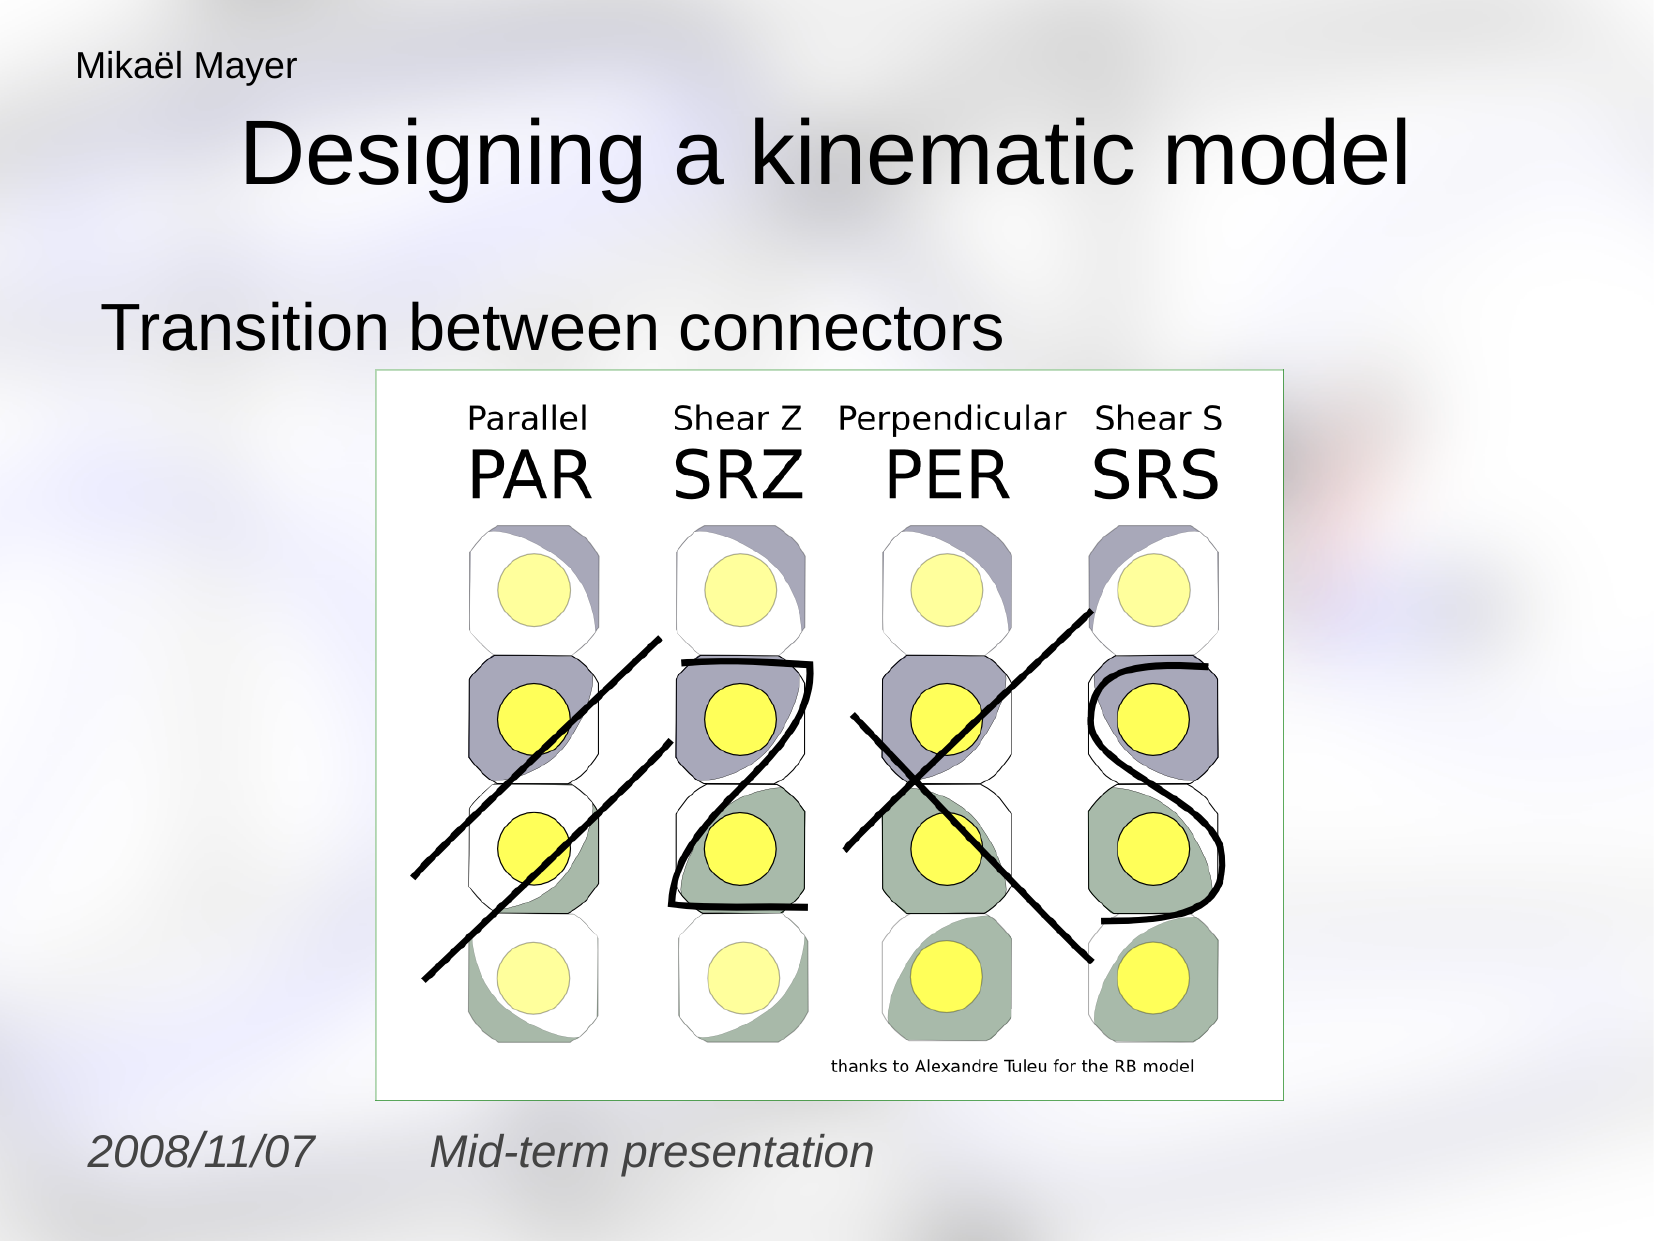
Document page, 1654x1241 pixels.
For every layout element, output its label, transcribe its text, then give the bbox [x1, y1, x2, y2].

picture [0, 0, 1654, 1241]
text_box 2008/11/07 Mid-term presentation [50, 1124, 913, 1178]
title Designing a kinematic model [82, 49, 1571, 257]
text_box Mikaël Mayer [60, 37, 376, 113]
list Transition between connectors [82, 290, 1613, 376]
